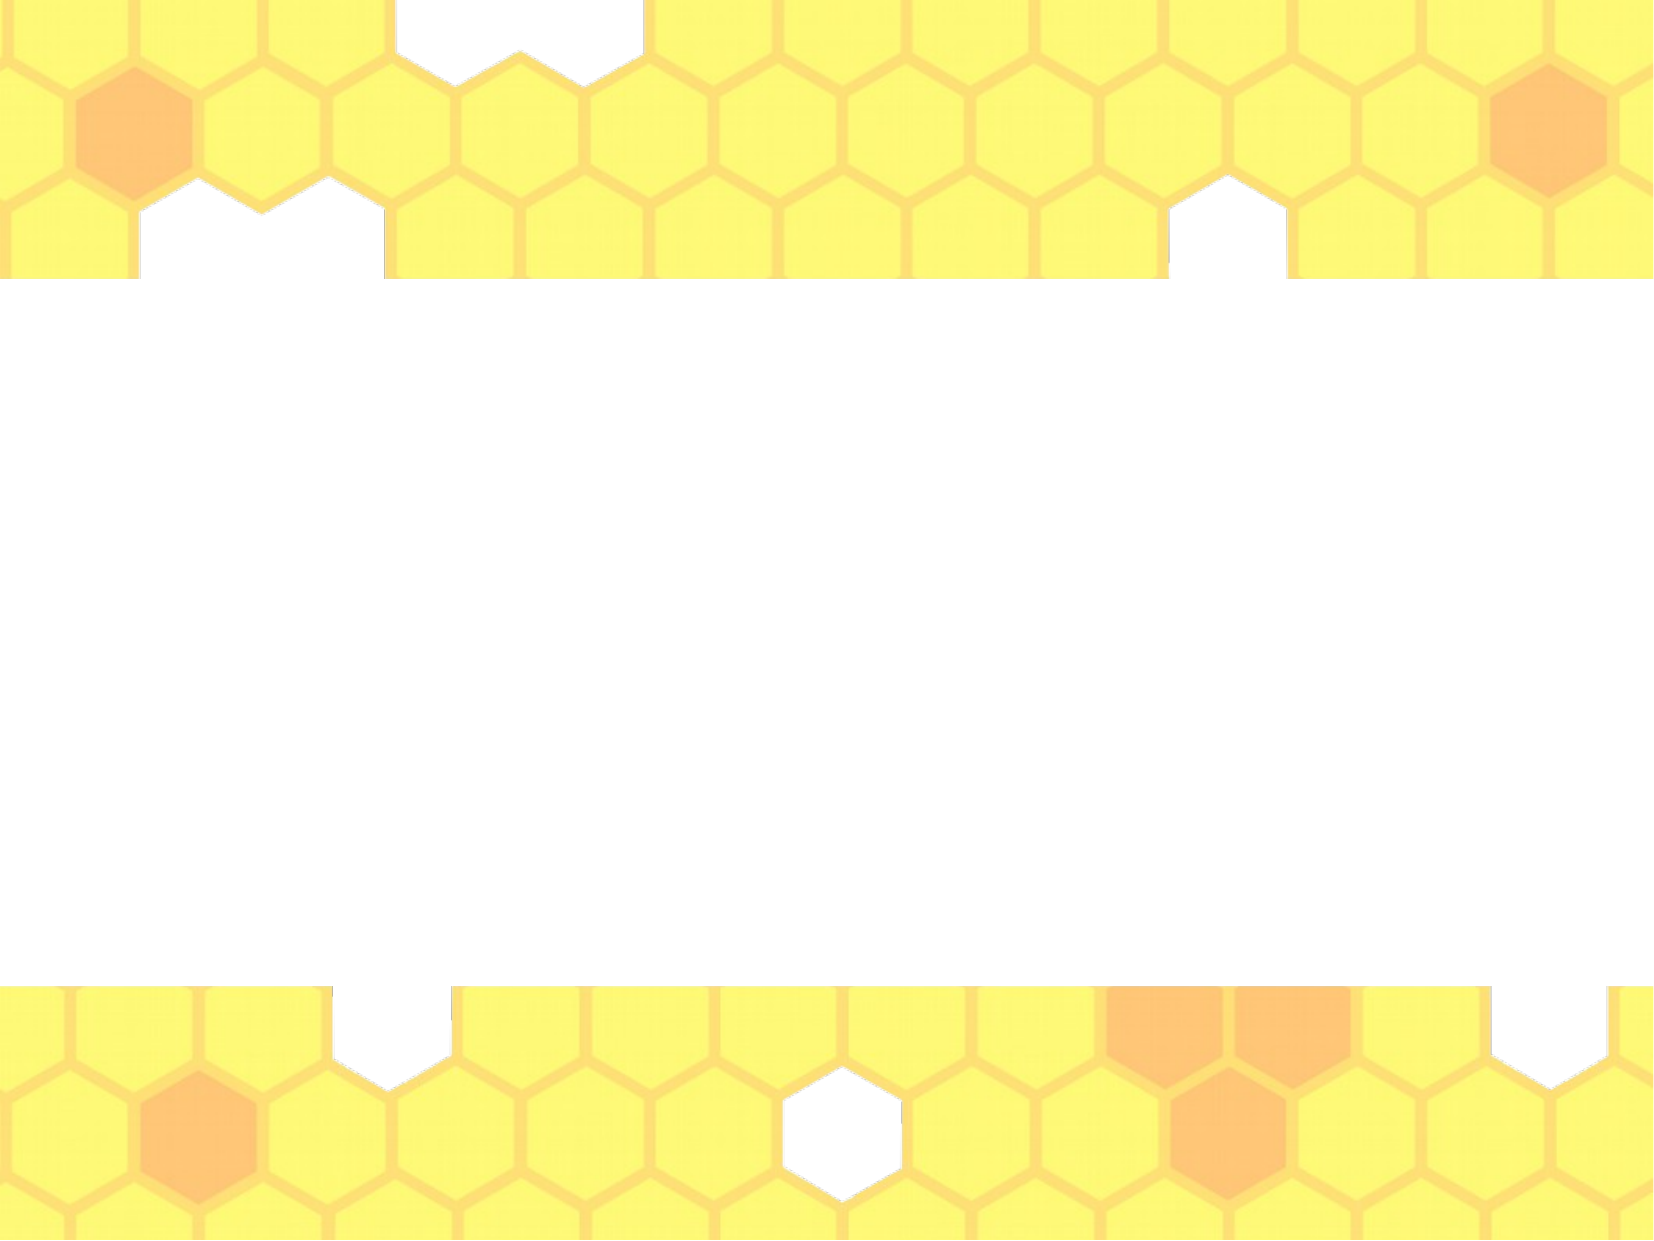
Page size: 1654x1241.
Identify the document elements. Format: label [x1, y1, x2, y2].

picture [0, 986, 1654, 1240]
picture [0, 0, 1654, 279]
